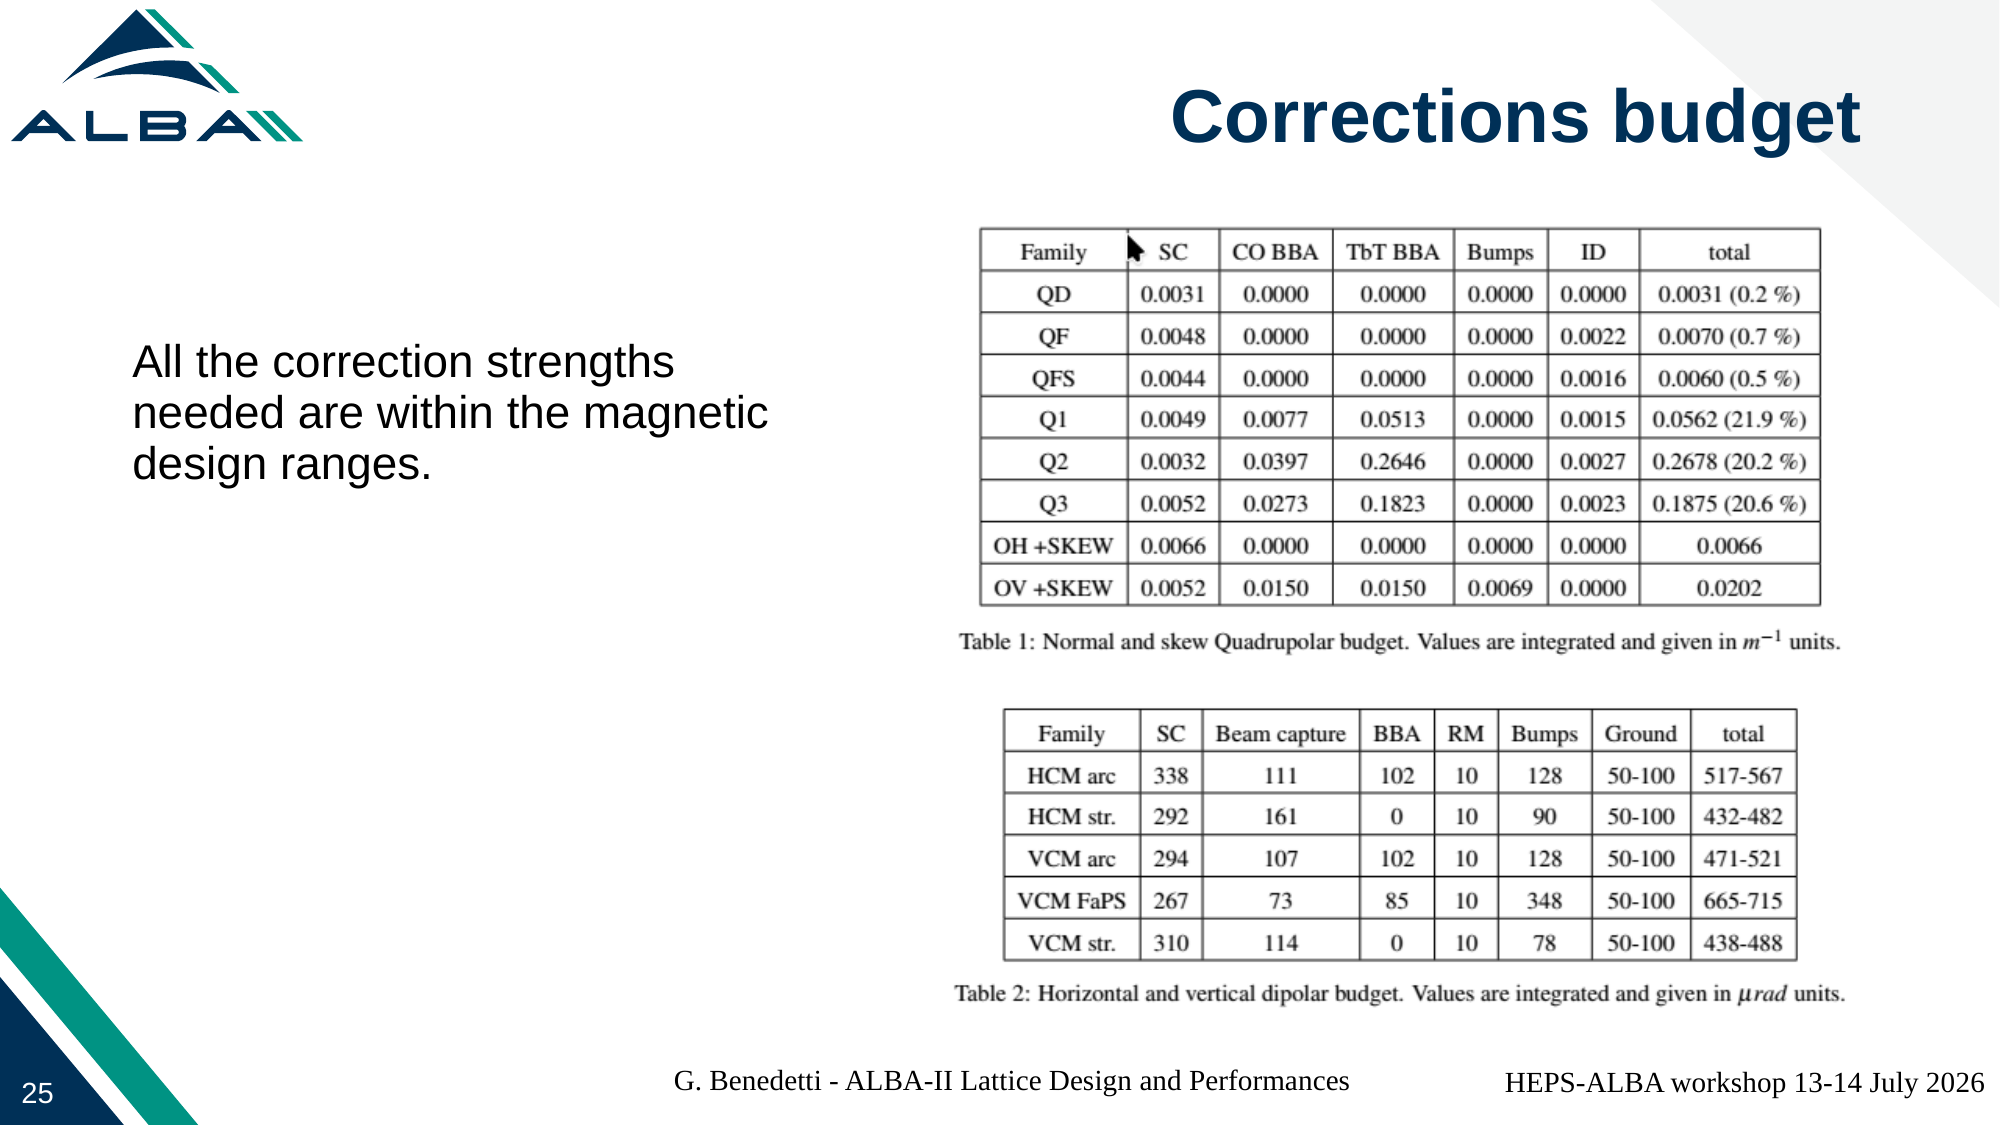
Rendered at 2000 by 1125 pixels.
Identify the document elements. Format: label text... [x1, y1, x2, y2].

picture [945, 199, 1873, 1034]
title Corrections budget [410, 33, 1862, 200]
text_box All the correction strengths needed are within the magnetic design ranges. [117, 328, 822, 791]
